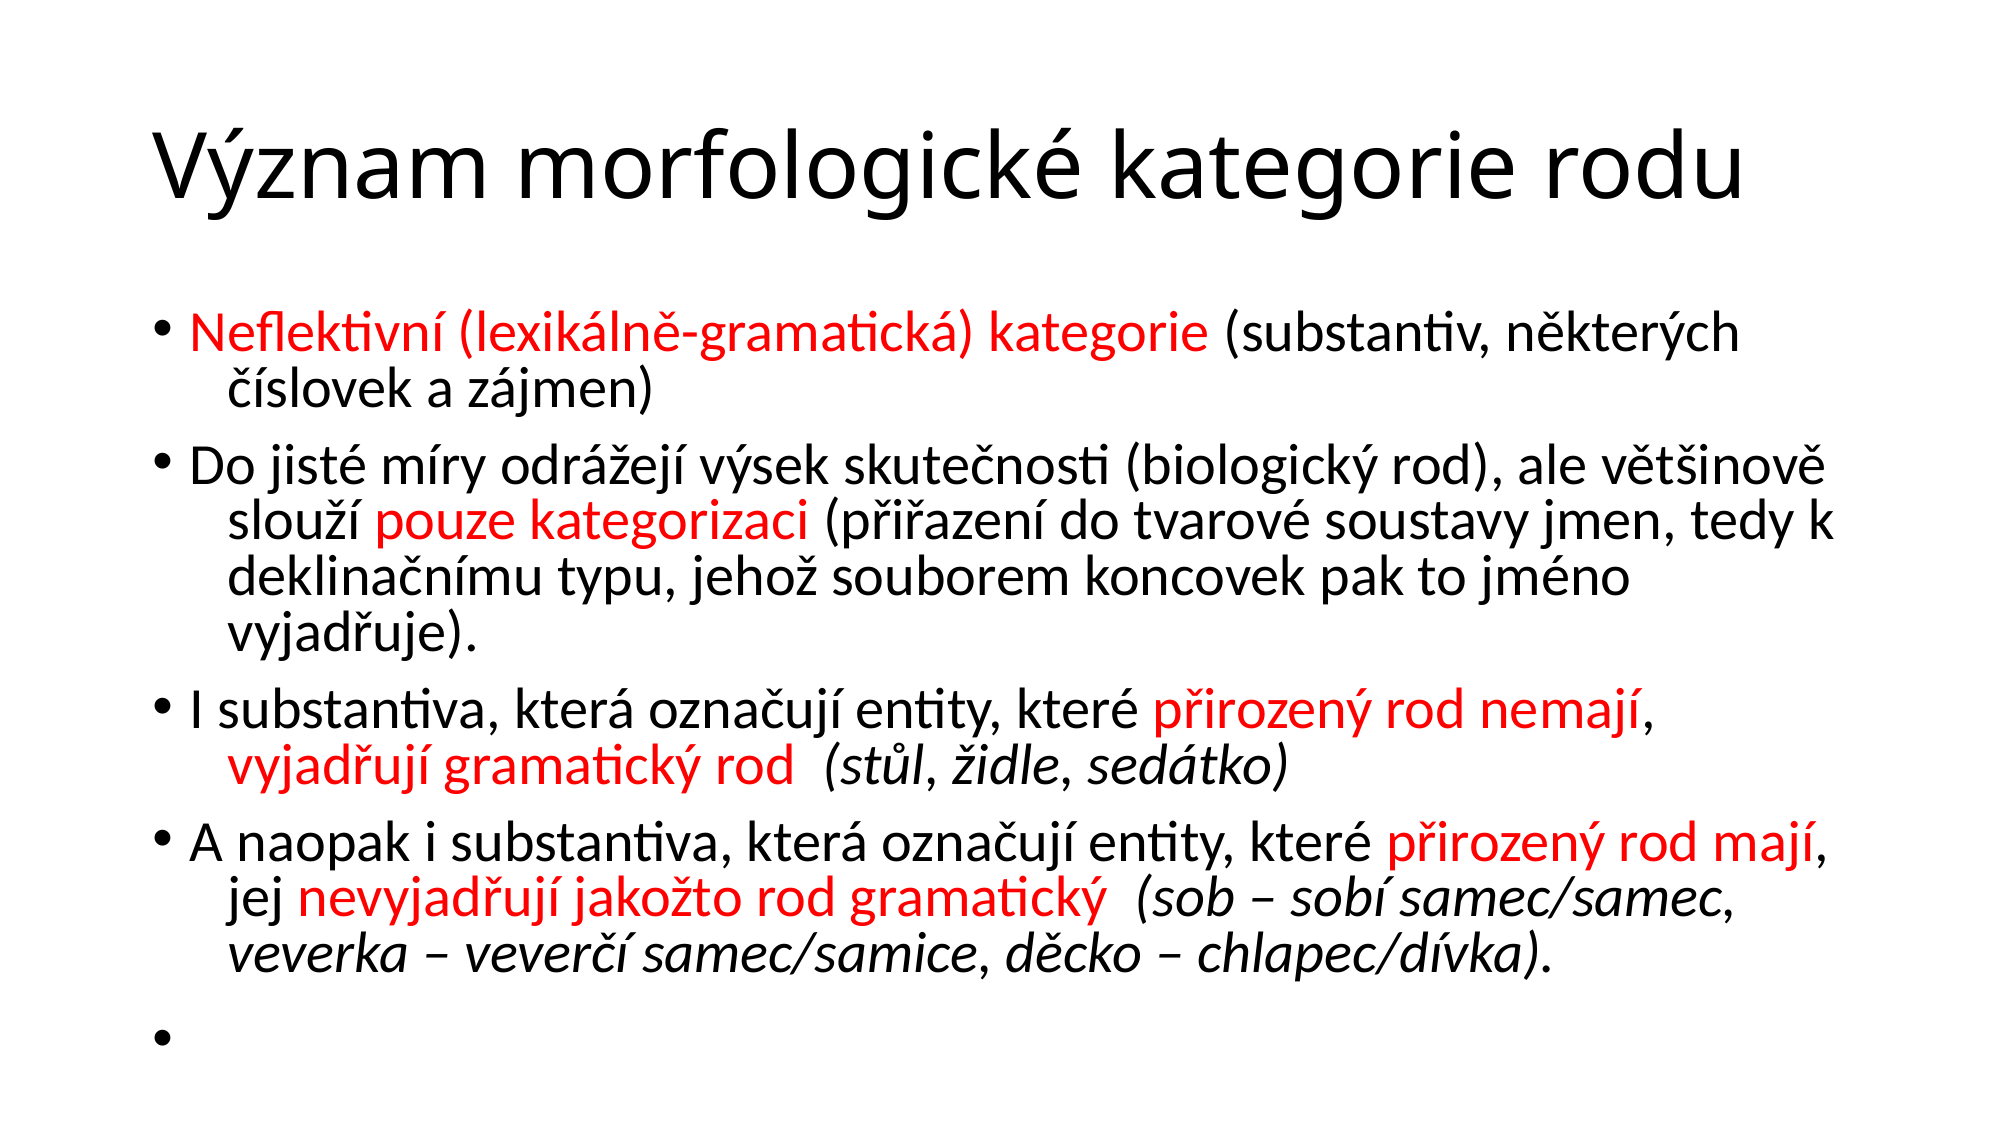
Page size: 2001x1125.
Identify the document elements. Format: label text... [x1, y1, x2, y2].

list Neflektivní (lexikálně-gramatická) kategorie (substantiv, některých číslovek a zájmen) Do jisté míry odrážejí výsek skutečnosti (biologický rod), ale většinově slouží pouze kategorizaci (přiřazení do tvarové soustavy jmen, tedy k deklinačnímu typu, jehož souborem koncovek pak to jméno vyjadřuje). I substantiva, která označují entity, které přirozený rod nemají, vyjadřují gramatický rod (stůl, židle, sedátko) A naopak i substantiva, která označují entity, které přirozený rod mají, jej nevyjadřují jakožto rod gramatický (sob – sobí samec/samec, veverka – veverčí samec/samice, děcko – chlapec/dívka). [137, 299, 1863, 1014]
title Význam morfologické kategorie rodu [137, 59, 1863, 278]
